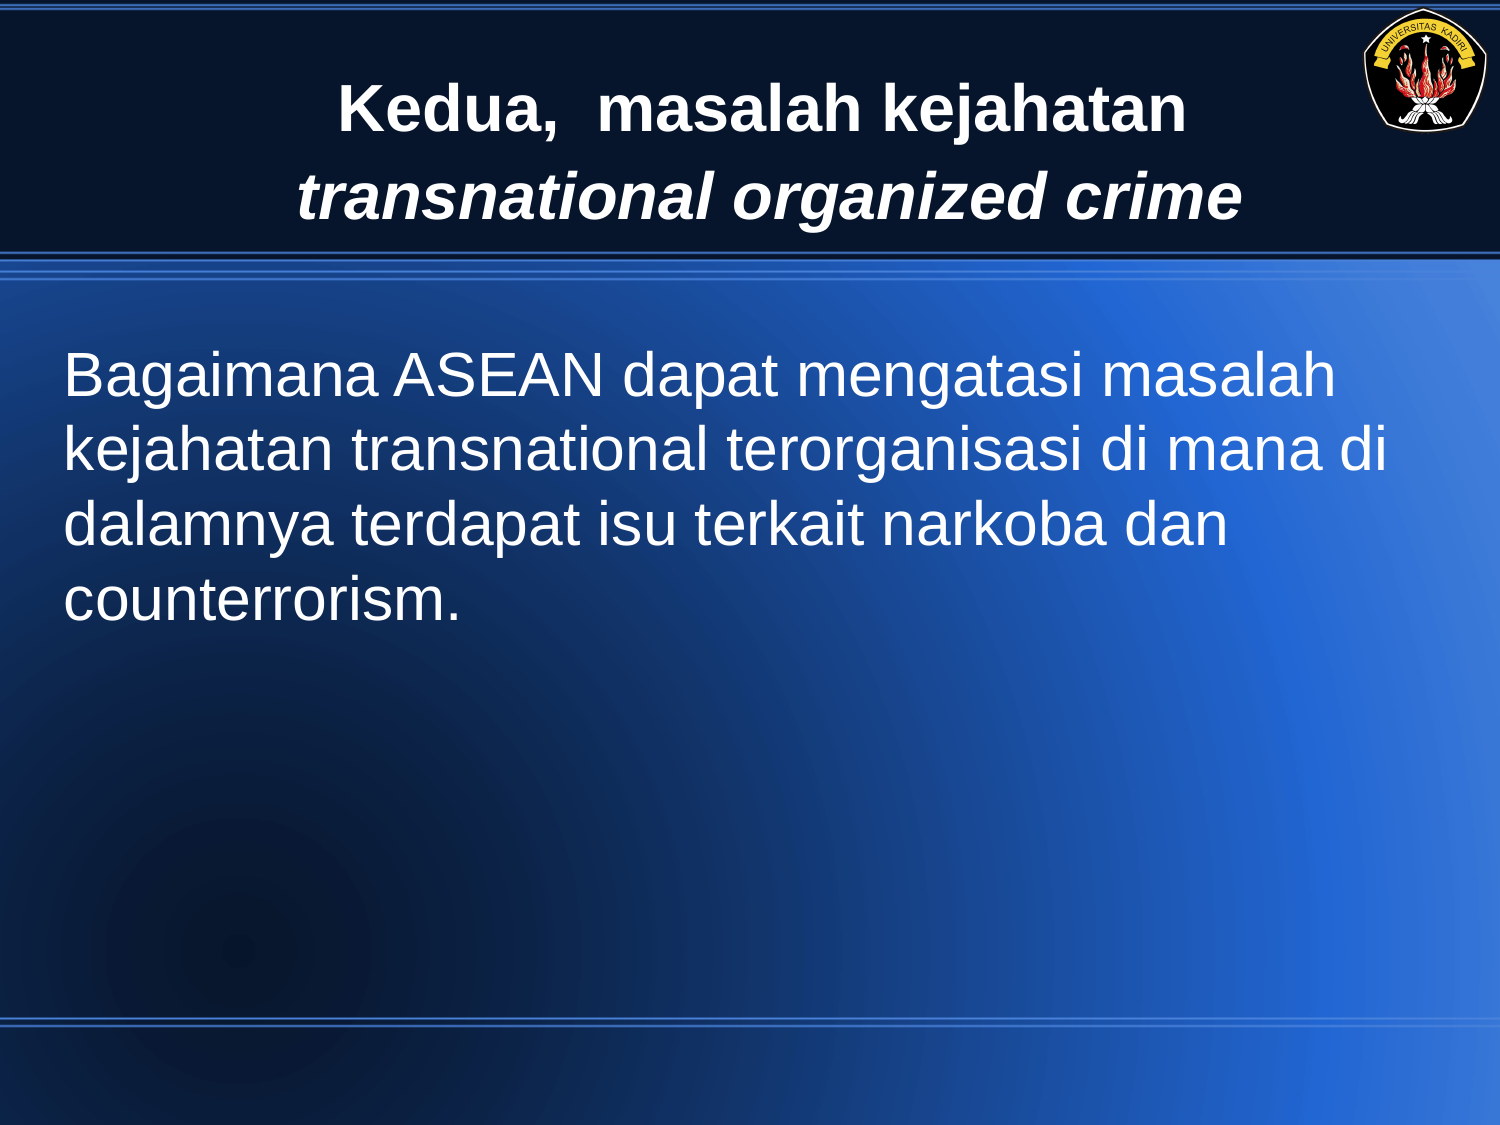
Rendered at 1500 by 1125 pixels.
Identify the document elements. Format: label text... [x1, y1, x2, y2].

picture [1350, 0, 1500, 140]
text_box Bagaimana ASEAN dapat mengatasi masalah kejahatan transnational terorganisasi di mana di dalamnya terdapat isu terkait narkoba dan counterrorism. [49, 326, 1458, 641]
title Kedua, masalah kejahatan transnational organized crime [15, 60, 1500, 240]
text_box [86, 326, 1500, 684]
